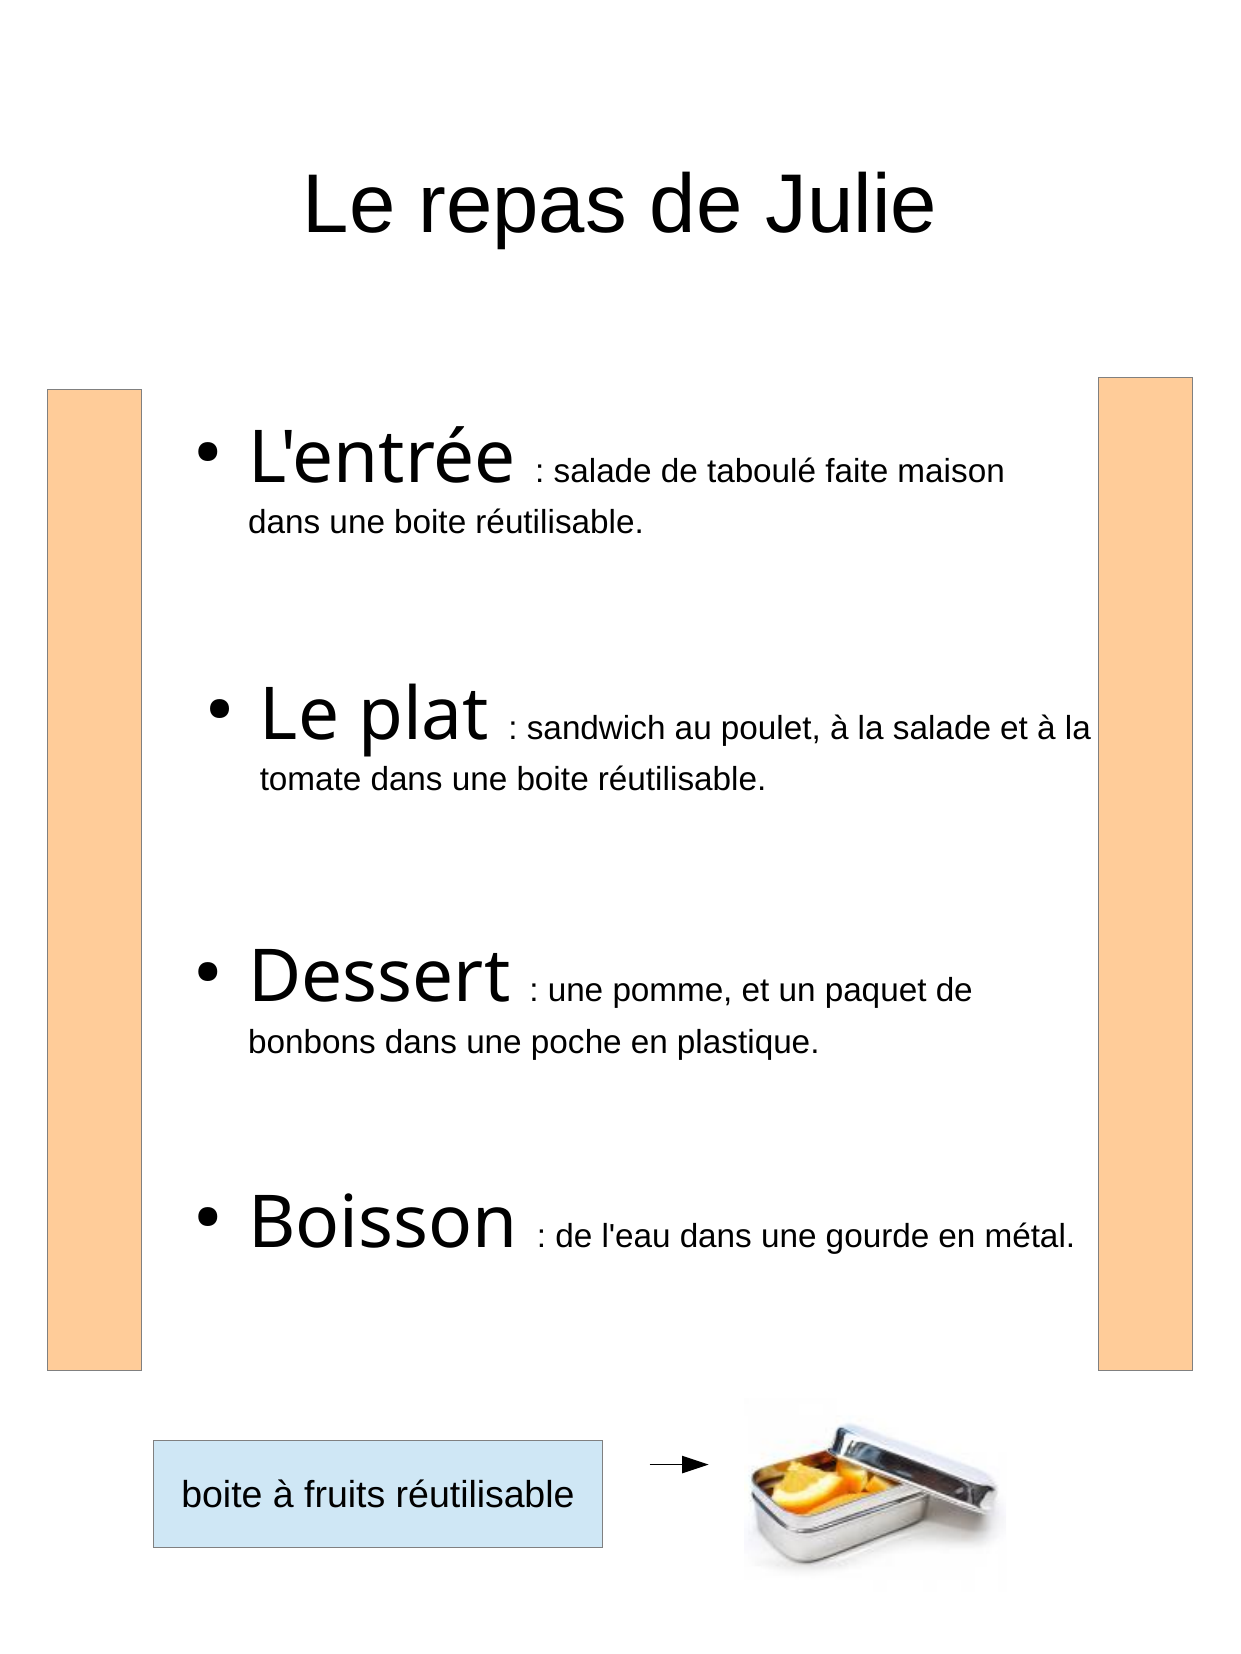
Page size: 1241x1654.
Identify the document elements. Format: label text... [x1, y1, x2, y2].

list L'entrée : salade de taboulé faite maison dans une boite réutilisable. [177, 404, 1087, 603]
text_box [1098, 377, 1193, 1371]
title Le repas de Julie [62, 65, 1179, 342]
list Dessert : une pomme, et un paquet de bonbons dans une poche en plastique. [177, 923, 1087, 1123]
list Le plat : sandwich au poulet, à la salade et à la tomate dans une boite réutilisable. [188, 661, 1098, 860]
list Boisson : de l'eau dans une gourde en métal. [177, 1169, 1087, 1368]
picture [744, 1398, 1007, 1595]
text_box [47, 389, 142, 1371]
text_box boite à fruits réutilisable [153, 1440, 603, 1548]
